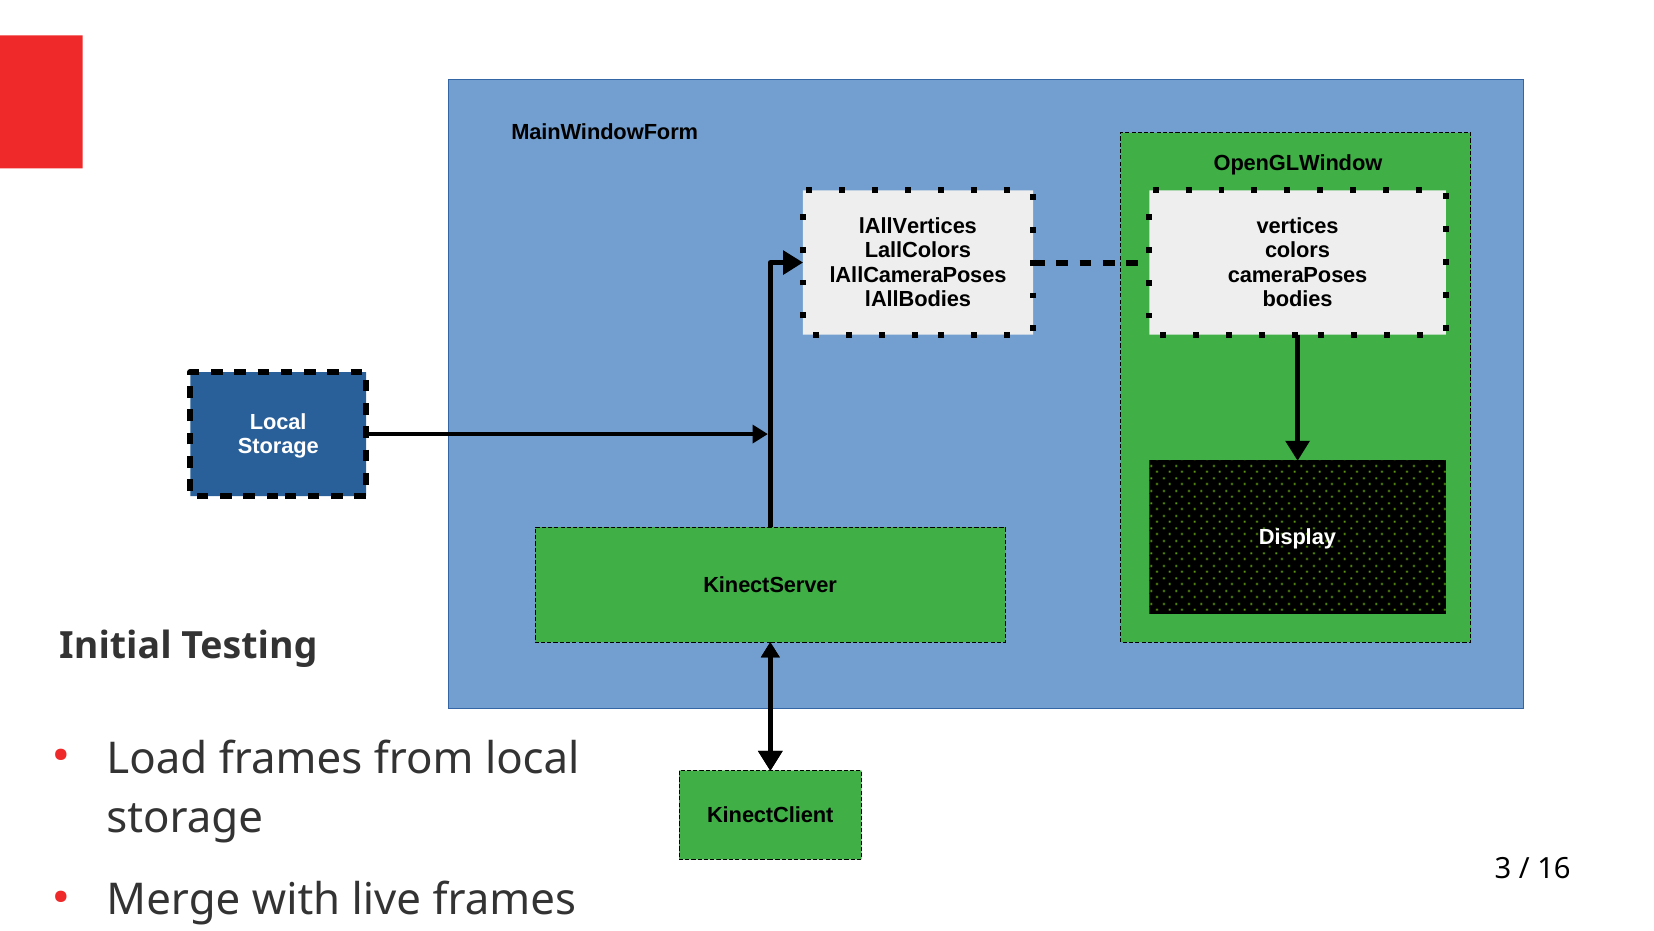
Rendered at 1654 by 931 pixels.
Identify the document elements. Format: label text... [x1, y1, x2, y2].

text_box lAllVertices LallColors lAllCameraPoses lAllBodies [802, 190, 1034, 335]
text_box Local Storage [190, 372, 367, 497]
text_box KinectClient [679, 770, 862, 860]
text_box MainWindowForm [472, 119, 737, 169]
text_box [448, 435, 769, 709]
text_box OpenGLWindow [1197, 150, 1399, 176]
title Initial Testing [59, 566, 497, 723]
text_box vertices colors cameraPoses bodies [1149, 190, 1446, 335]
list Load frames from local storage Merge with live frames [35, 726, 627, 931]
text_box Display [1149, 460, 1446, 614]
text_box KinectServer [535, 527, 1006, 643]
text_box [448, 79, 1524, 709]
